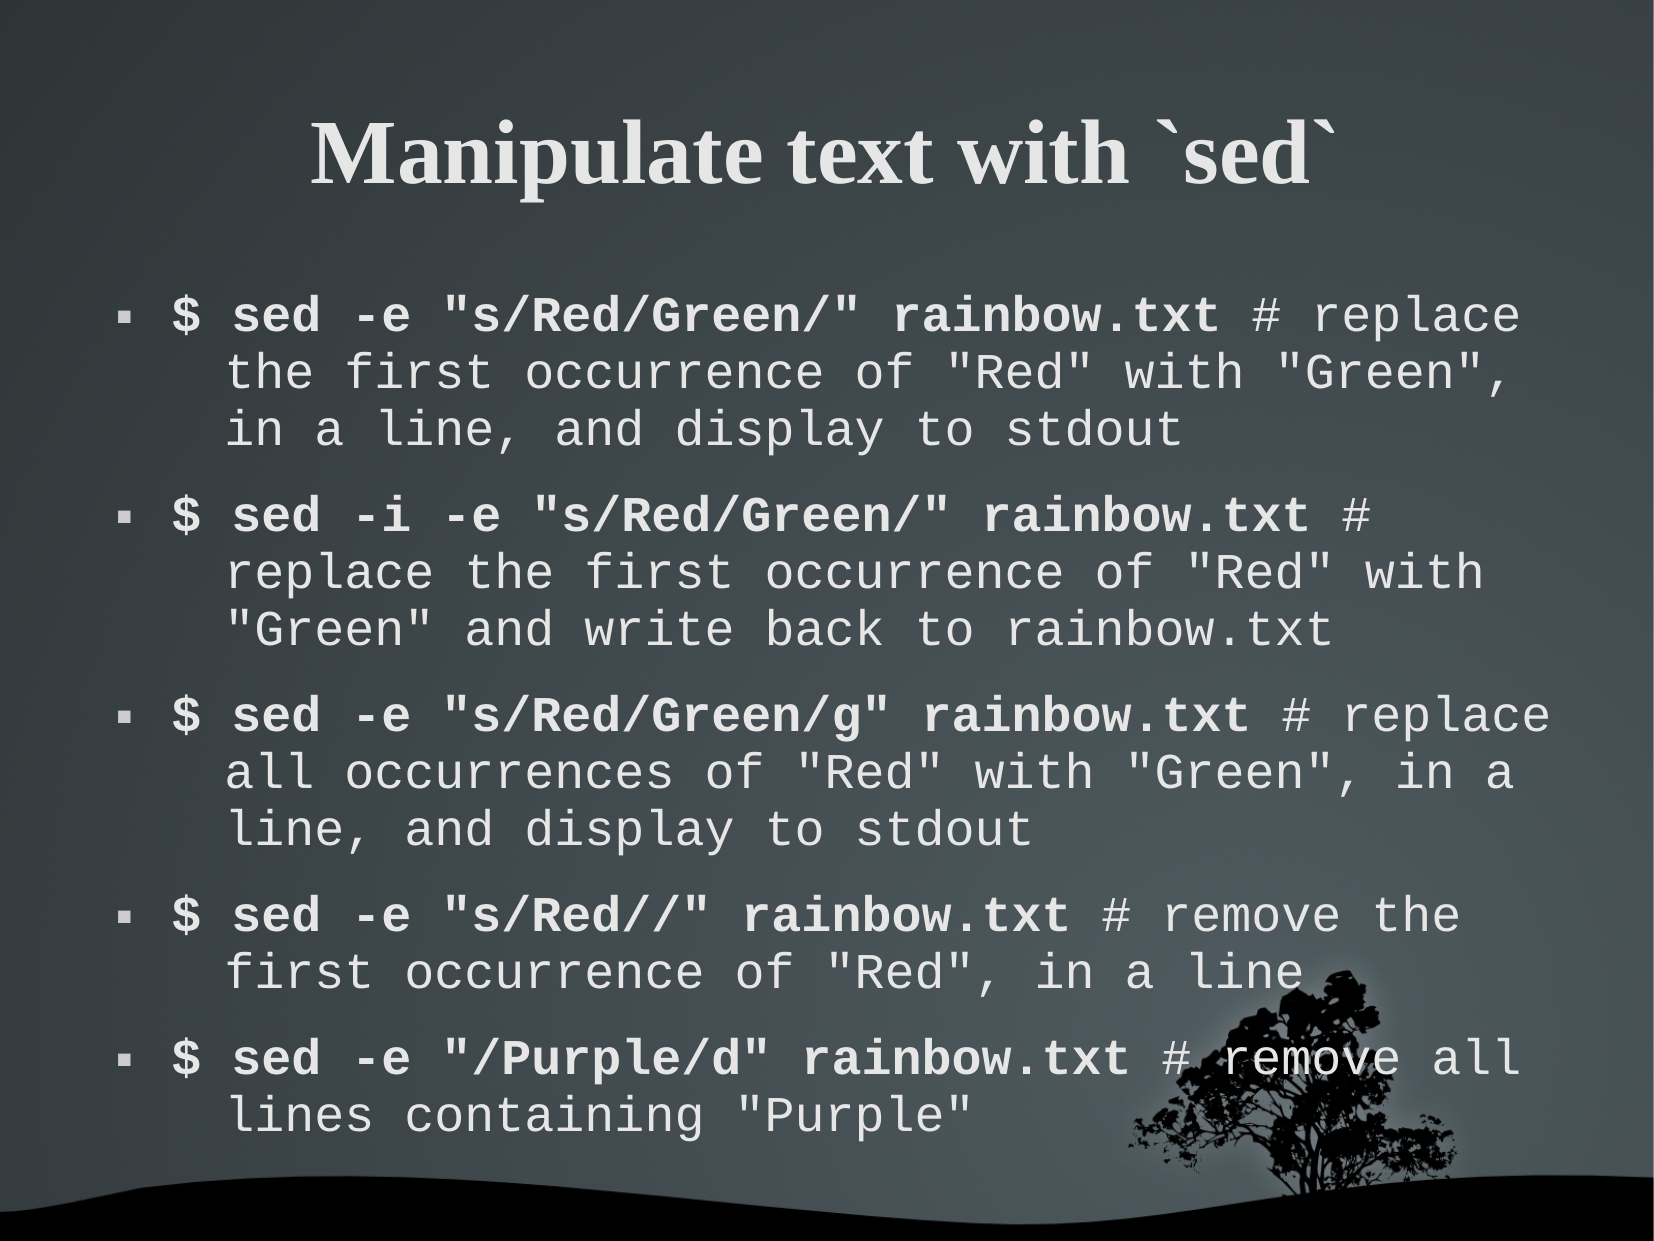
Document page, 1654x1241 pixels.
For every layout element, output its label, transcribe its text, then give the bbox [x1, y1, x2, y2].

picture [0, 0, 1654, 1241]
title Manipulate text with `sed` [82, 49, 1571, 257]
list $ sed -e "s/Red/Green/" rainbow.txt # replace the first occurrence of "Red" with "Green", in a line, and display to stdout $ sed -i -e "s/Red/Green/" rainbow.txt # replace the first occurrence of "Red" with "Green" and write back to rainbow.txt $ sed -e "s/Red/Green/g" rainbow.txt # replace all occurrences of "Red" with "Green", in a line, and display to stdout $ sed -e "s/Red//" rainbow.txt # remove the first occurrence of "Red", in a line $ sed -e "/Purple/d" rainbow.txt # remove all lines containing "Purple" [82, 290, 1571, 1241]
